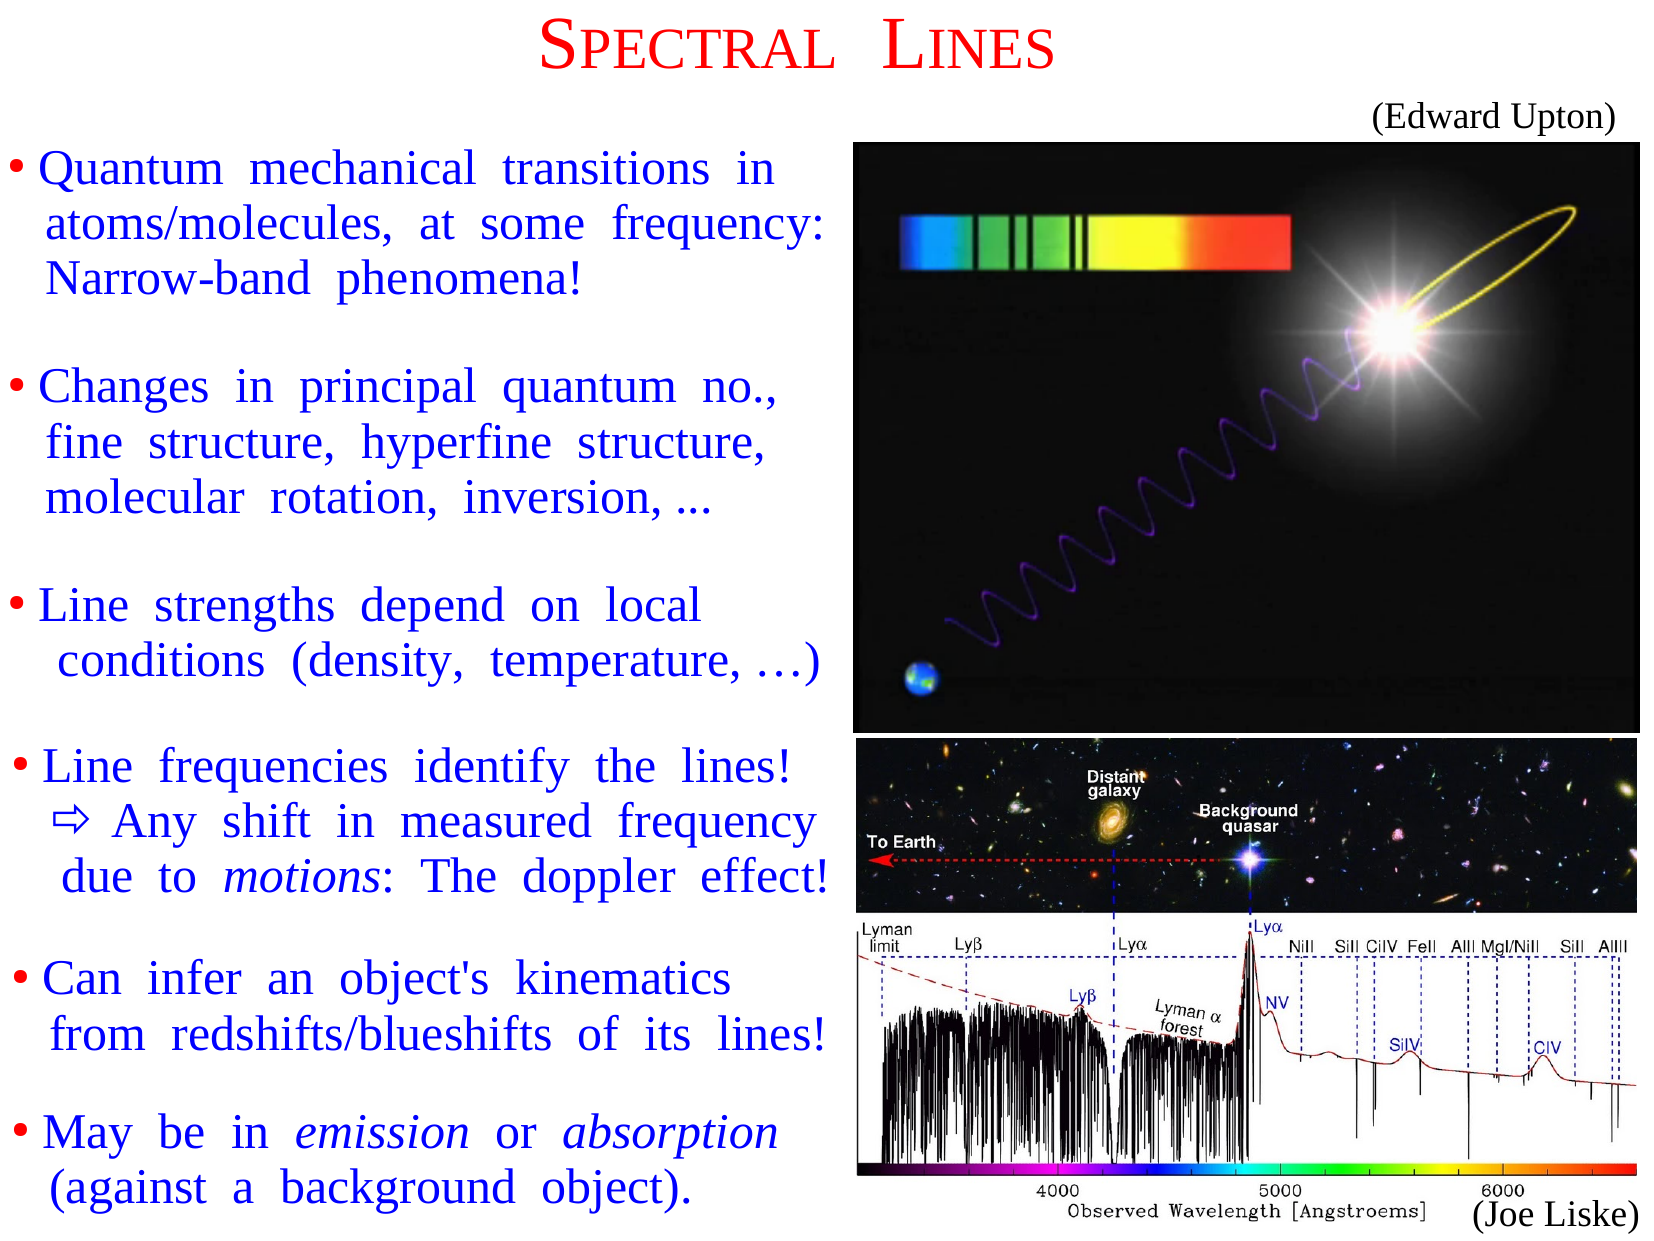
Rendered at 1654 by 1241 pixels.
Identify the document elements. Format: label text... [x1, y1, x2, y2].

text_box Can infer an object's kinematics from redshifts/blueshifts of its lines! [11, 950, 856, 1082]
picture [856, 738, 1637, 1222]
text_box May be in emission or absorption (against a background object). [11, 1103, 1472, 1225]
text_box Changes in principal quantum no., fine structure, hyperfine structure, molecular rotation, inversion, ... [7, 358, 1604, 540]
text_box (Edward Upton) [1371, 94, 1628, 141]
text_box (Joe Liske) [1472, 1193, 1641, 1239]
text_box Line strengths depend on local conditions (density, temperature, …) [7, 576, 1604, 698]
text_box [852, 142, 1641, 734]
text_box Line frequencies identify the lines!  Any shift in measured frequency due to motions: The doppler effect! [11, 737, 1615, 921]
text_box SPECTRAL LINES [537, 1, 1057, 93]
text_box Quantum mechanical transitions in atoms/molecules, at some frequency: Narrow-band phenomena! [7, 139, 1604, 322]
